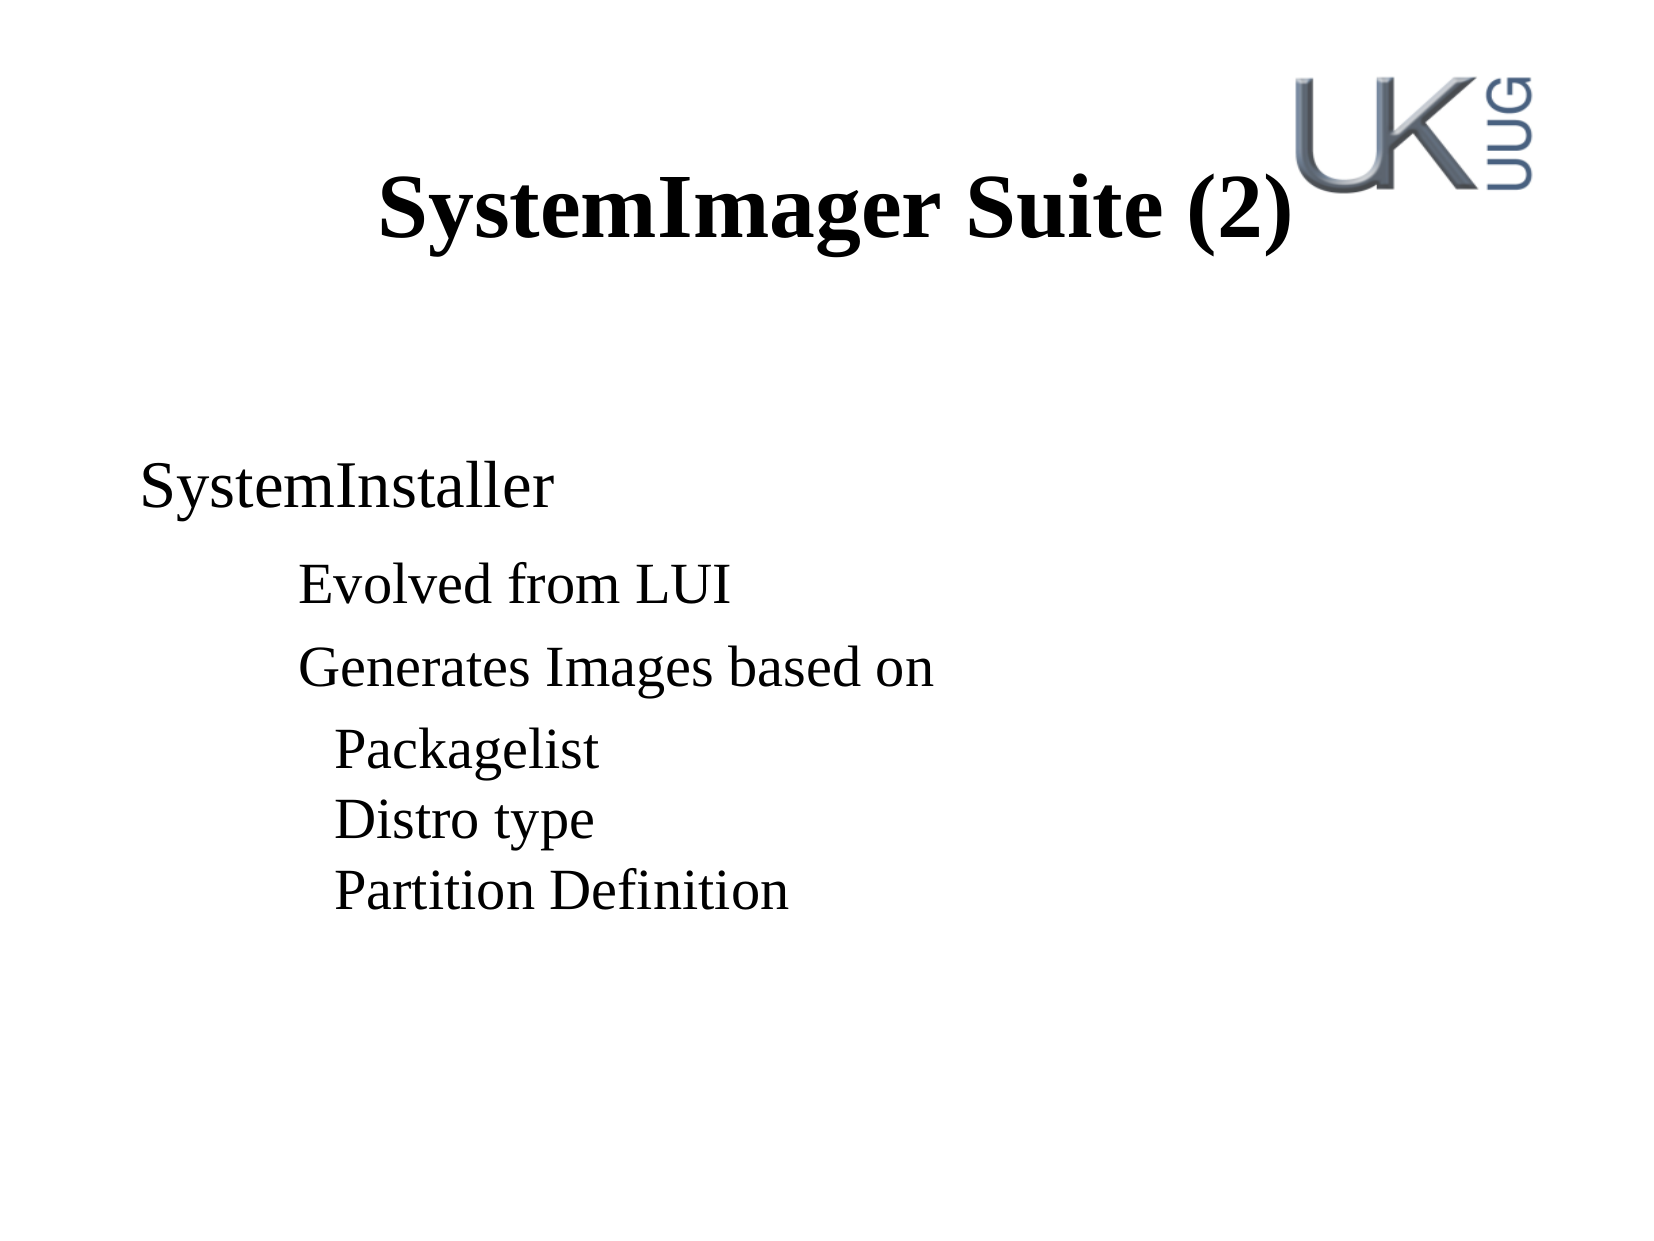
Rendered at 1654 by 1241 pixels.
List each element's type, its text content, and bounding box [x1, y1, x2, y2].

picture [1289, 74, 1538, 196]
title SystemImager Suite (2) [121, 102, 1534, 311]
list SystemInstaller Evolved from LUI Generates Images based on Packagelist Distro type Partition Definition [121, 344, 1534, 1127]
